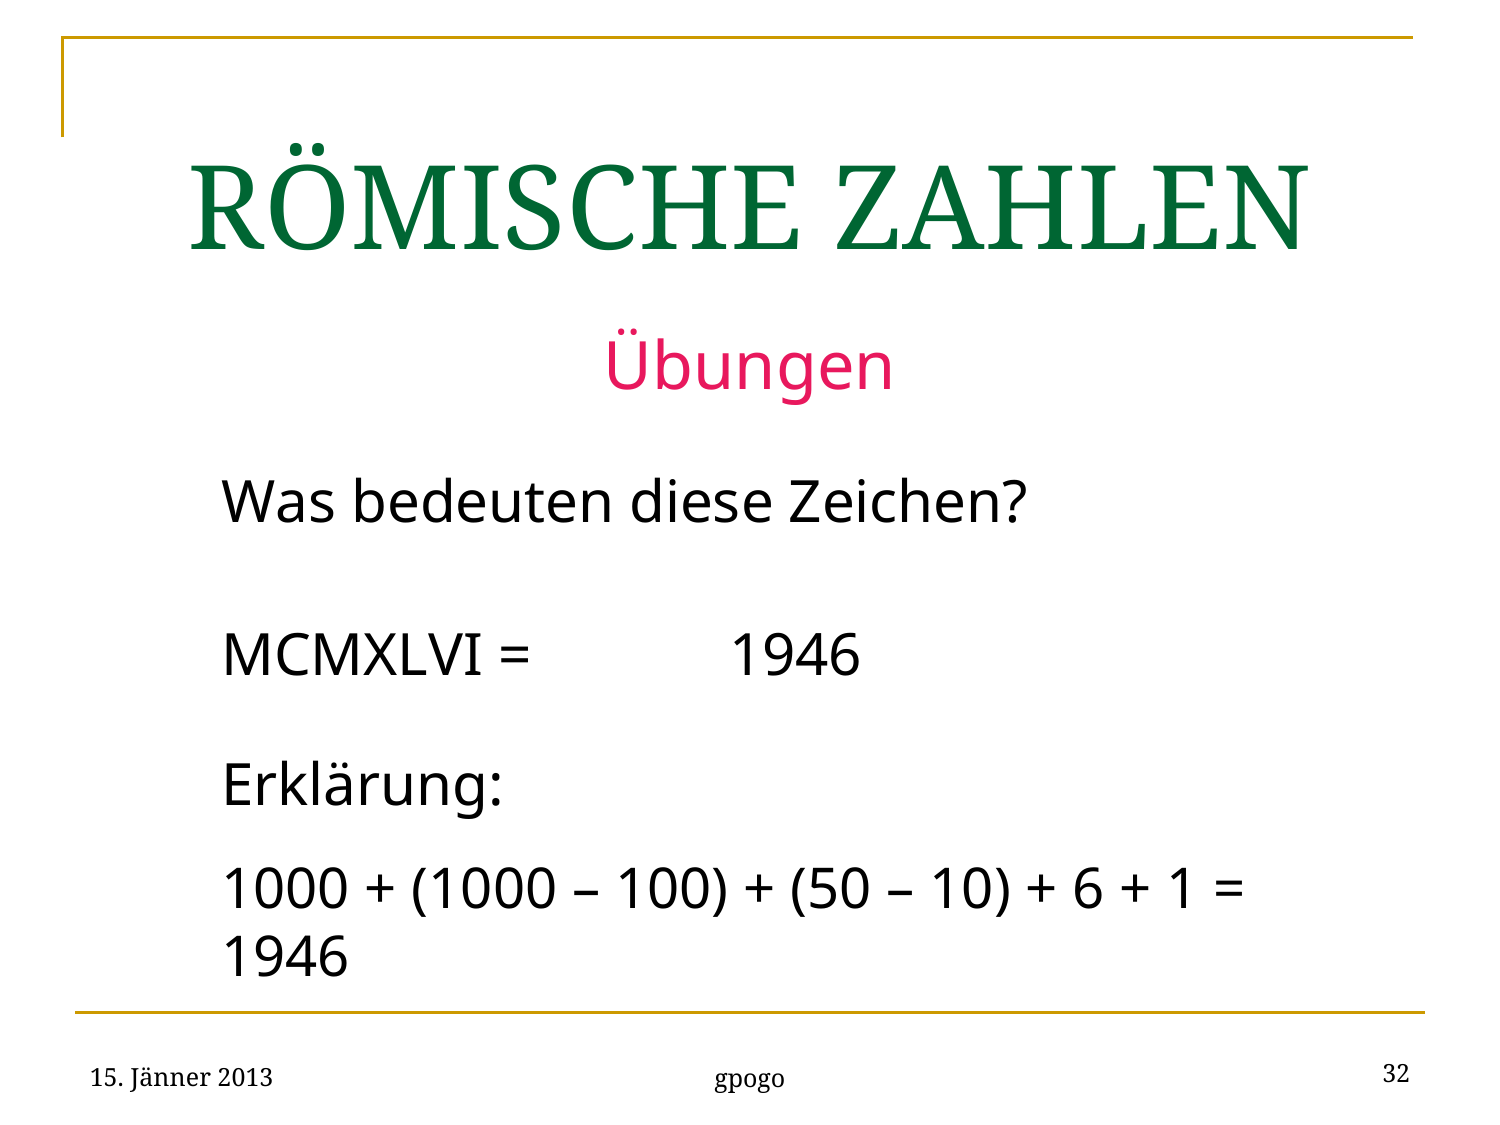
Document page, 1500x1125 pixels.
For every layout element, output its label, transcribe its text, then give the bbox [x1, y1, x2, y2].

text_box Übungen [437, 315, 1063, 411]
text_box 15. Jänner 2013 [74, 1024, 426, 1100]
title RÖMISCHE ZAHLEN [141, 82, 1359, 279]
text_box Was bedeuten diese Zeichen? [206, 456, 1294, 542]
text_box 1946 [714, 609, 951, 696]
text_box MCMXLVI = [206, 609, 573, 696]
text_box Erklärung: 1000 + (1000 – 100) + (50 – 10) + 6 + 1 = 1946 [206, 739, 1294, 996]
text_box <Nummer> [1074, 1024, 1426, 1100]
text_box gpogo [512, 1025, 988, 1101]
